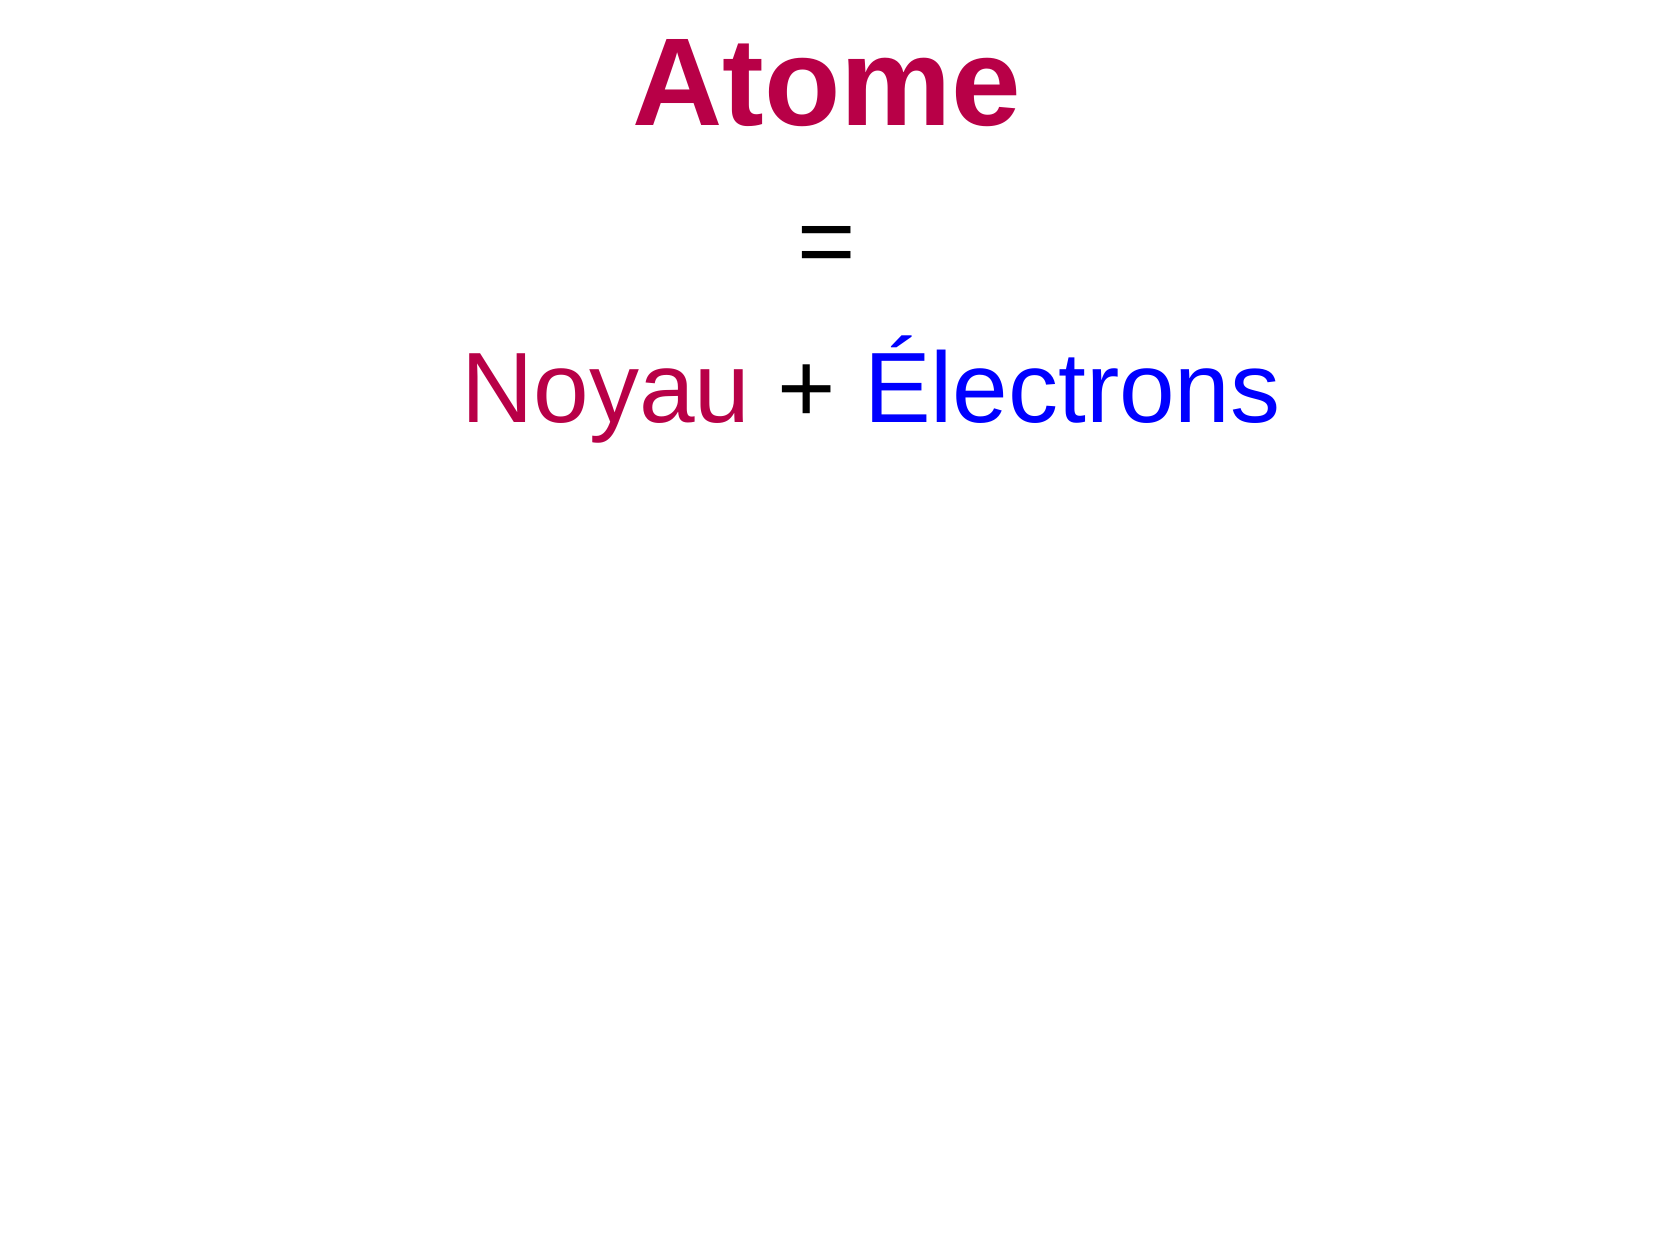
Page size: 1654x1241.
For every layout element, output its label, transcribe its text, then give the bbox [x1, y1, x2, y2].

text_box Atome [0, 4, 1654, 177]
text_box = [0, 177, 1654, 304]
text_box Noyau + Électrons [206, 324, 1536, 452]
